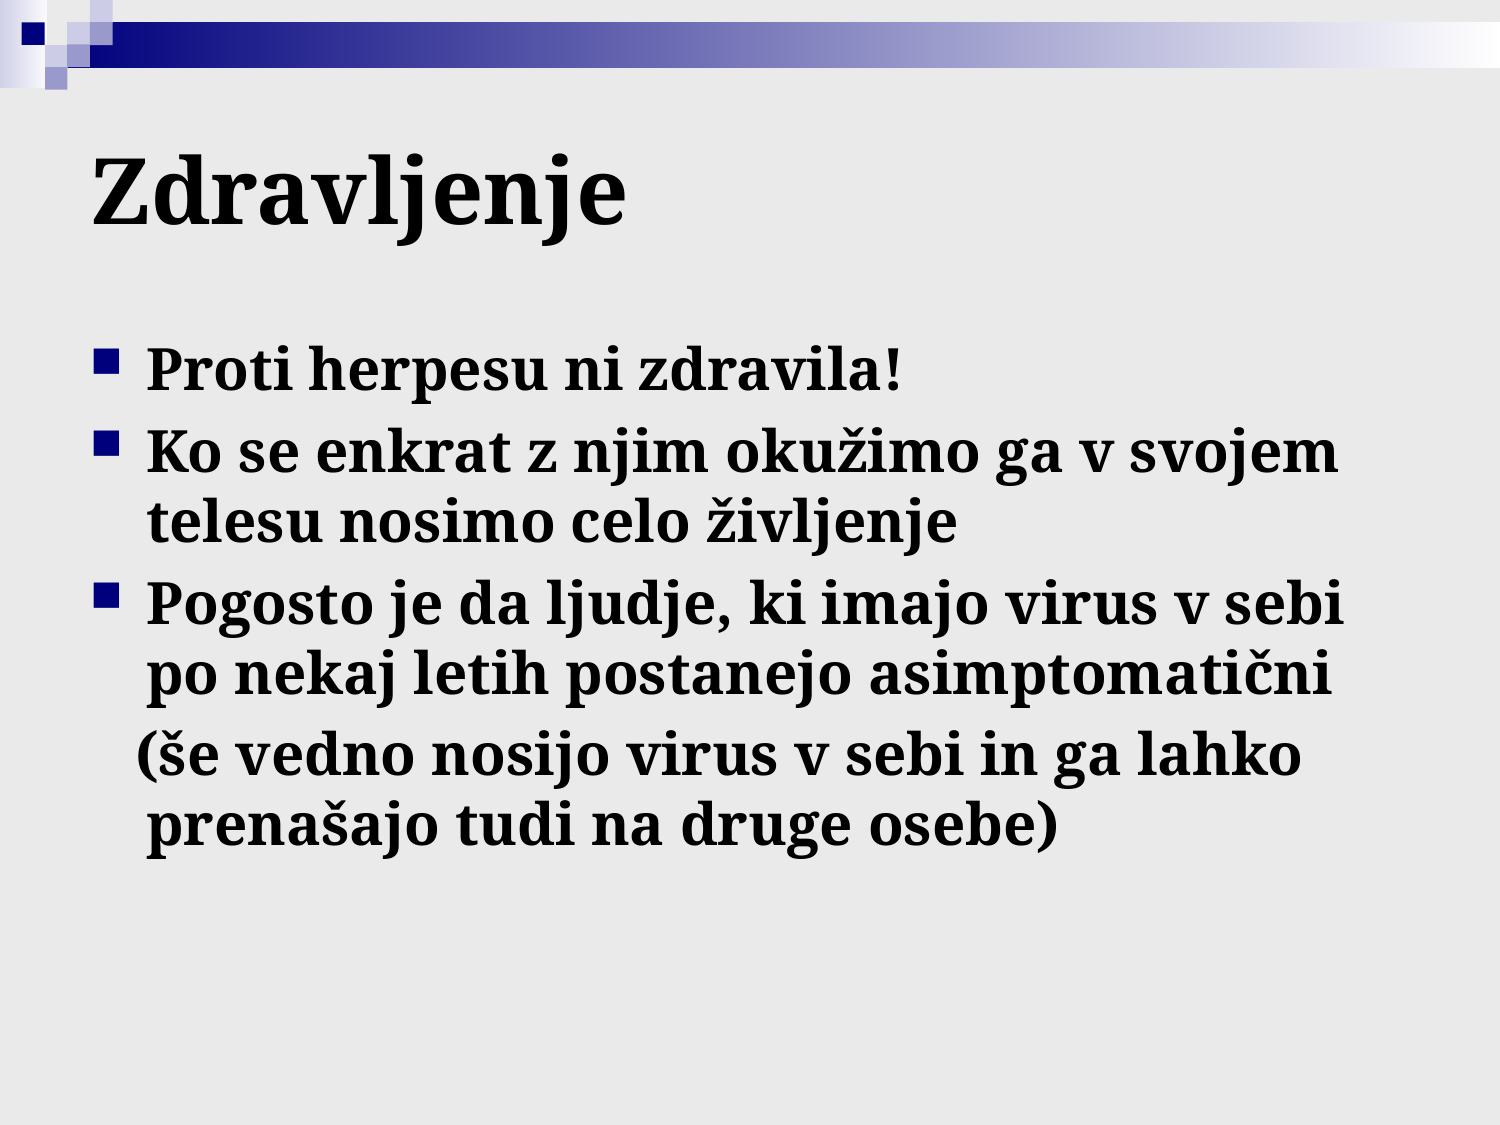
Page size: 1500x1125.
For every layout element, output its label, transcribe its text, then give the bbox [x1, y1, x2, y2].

title Zdravljenje [75, 75, 1425, 300]
list Proti herpesu ni zdravila! Ko se enkrat z njim okužimo ga v svojem telesu nosimo celo življenje Pogosto je da ljudje, ki imajo virus v sebi po nekaj letih postanejo asimptomatični (še vedno nosijo virus v sebi in ga lahko prenašajo tudi na druge osebe) [75, 324, 1425, 963]
